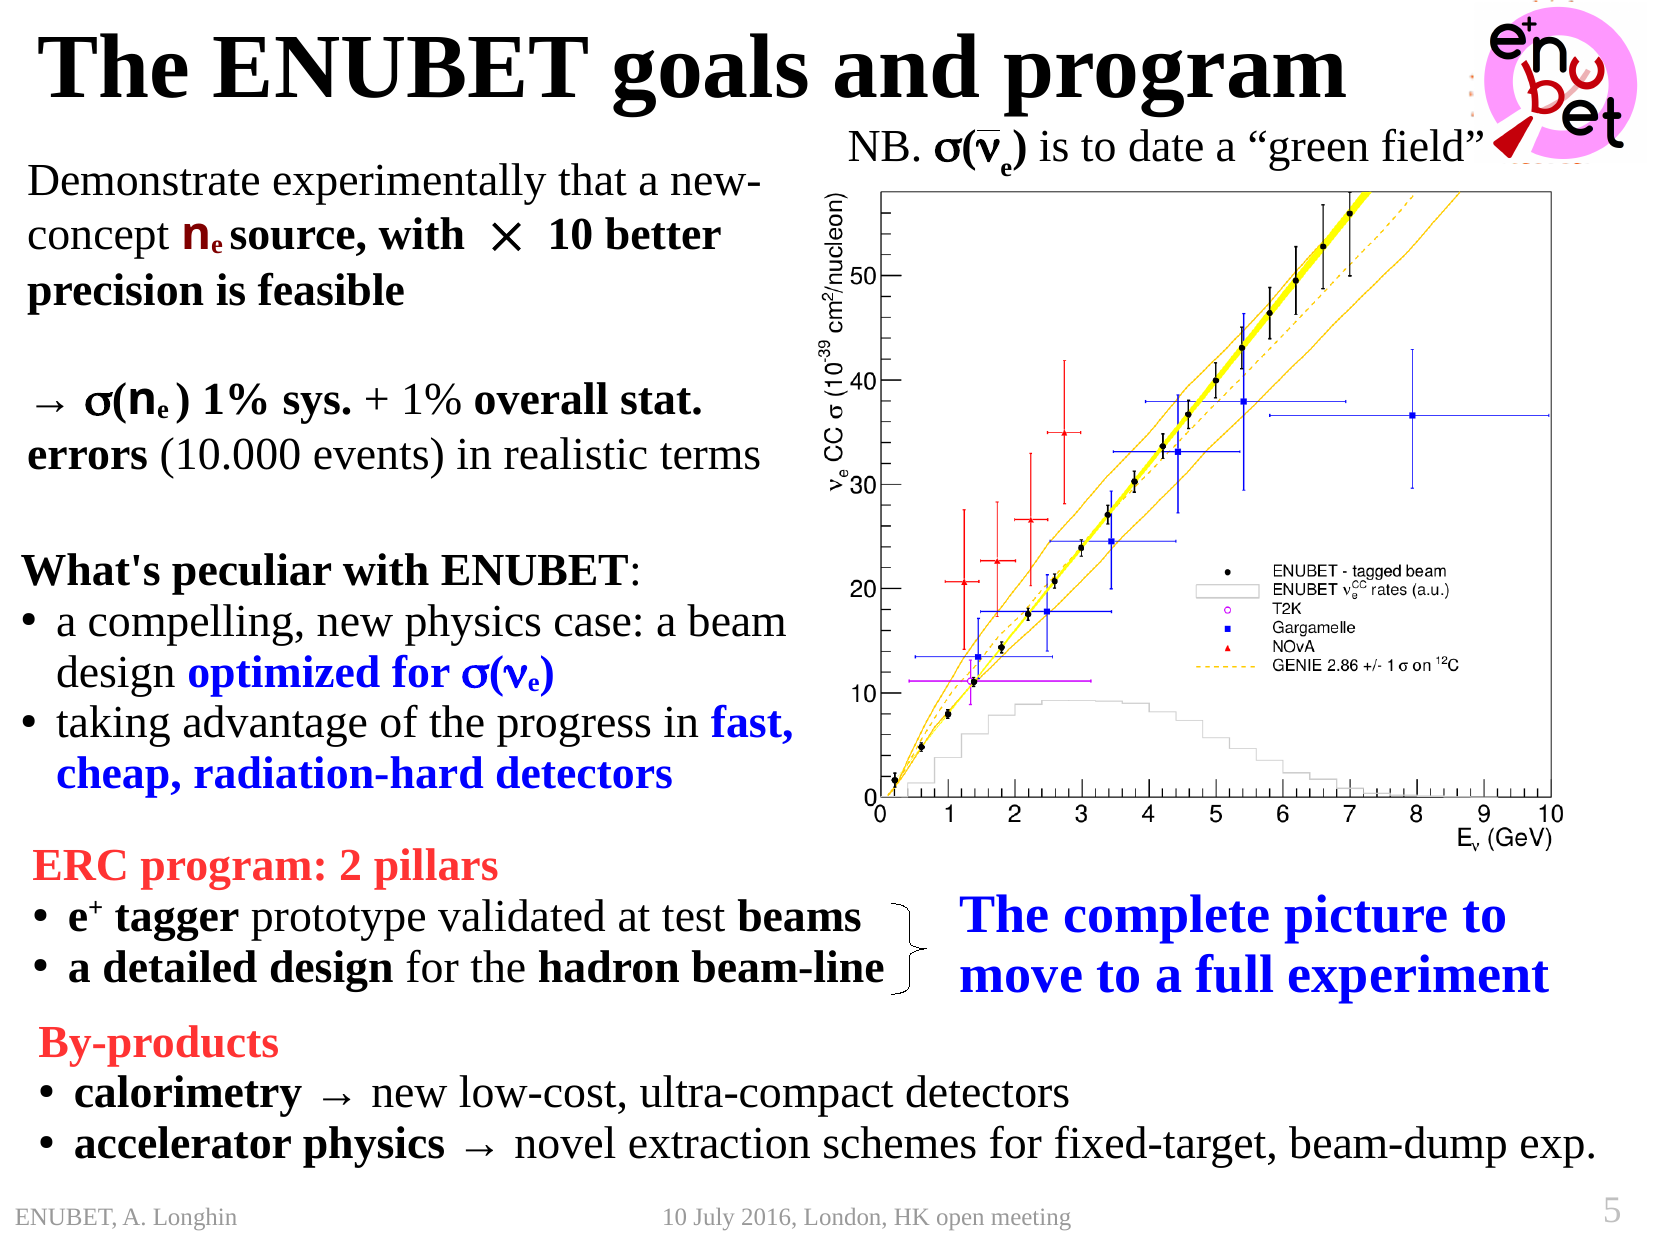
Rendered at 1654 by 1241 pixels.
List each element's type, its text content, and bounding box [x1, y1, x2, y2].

text_box By-products calorimetry → new low-cost, ultra-compact detectors accelerator physics → novel extraction schemes for fixed-target, beam-dump exp. [23, 1009, 1623, 1205]
picture [807, 177, 1565, 861]
title The ENUBET goals and program [29, 8, 1359, 125]
text_box What's peculiar with ENUBET: a compelling, new physics case: a beam design optimized for s(ne) taking advantage of the progress in fast, cheap, radiation-hard detectors [5, 537, 815, 828]
text_box ERC program: 2 pillars e+ tagger prototype validated at test beams a detailed design for the hadron beam-line [17, 832, 993, 1003]
picture [1463, 0, 1653, 164]
text_box NB. s(ne) is to date a “green field” [832, 112, 1512, 195]
text_box Demonstrate experimentally that a new-concept ne source, with ´ 10 better precision is feasible → s(ne ) 1% sys. + 1% overall stat. errors (10.000 events) in realistic terms [12, 141, 827, 313]
text_box The complete picture to move to a full experiment [944, 876, 1606, 1009]
